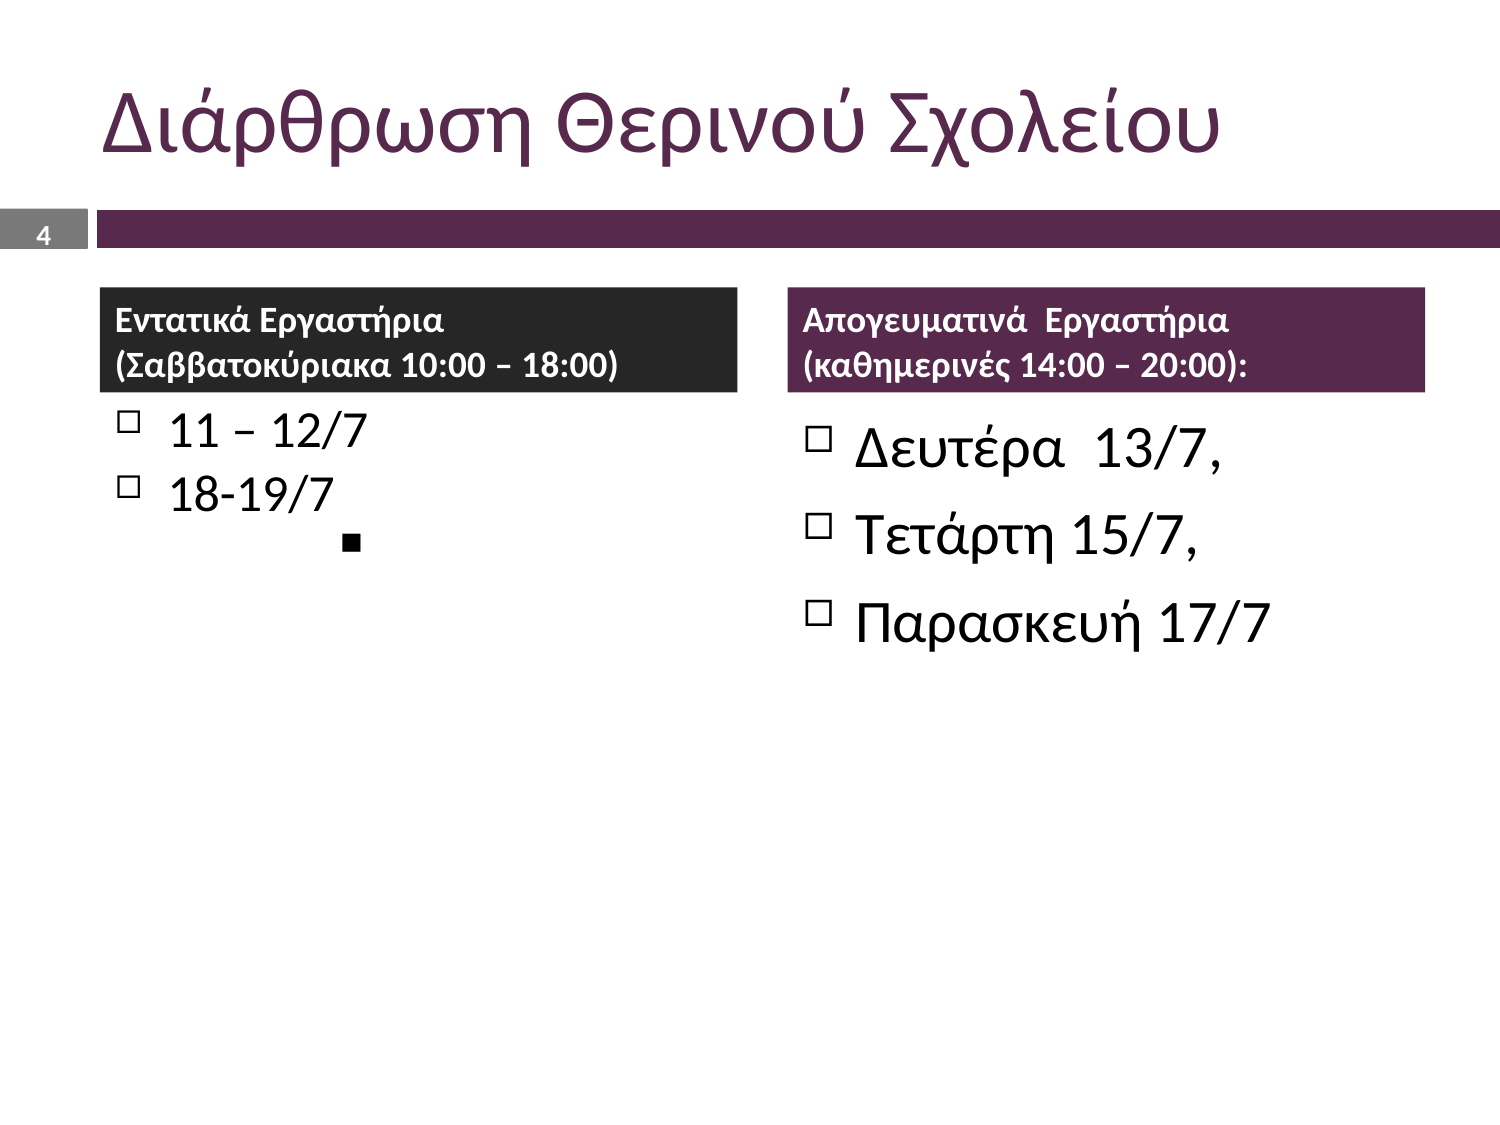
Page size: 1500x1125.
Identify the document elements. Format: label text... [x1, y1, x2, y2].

list 11 – 12/7 18-19/7 [99, 399, 738, 1083]
list Δευτέρα 13/7, Τετάρτη 15/7, Παρασκευή 17/7 [787, 399, 1426, 988]
text_box [0, 208, 88, 249]
title Διάρθρωση Θερινού Σχολείου [87, 44, 1426, 188]
list Απογευματινά Εργαστήρια (καθημερινές 14:00 – 20:00): [787, 287, 1426, 393]
list Εντατικά Εργαστήρια (Σαββατοκύριακα 10:00 – 18:00) [99, 287, 738, 393]
